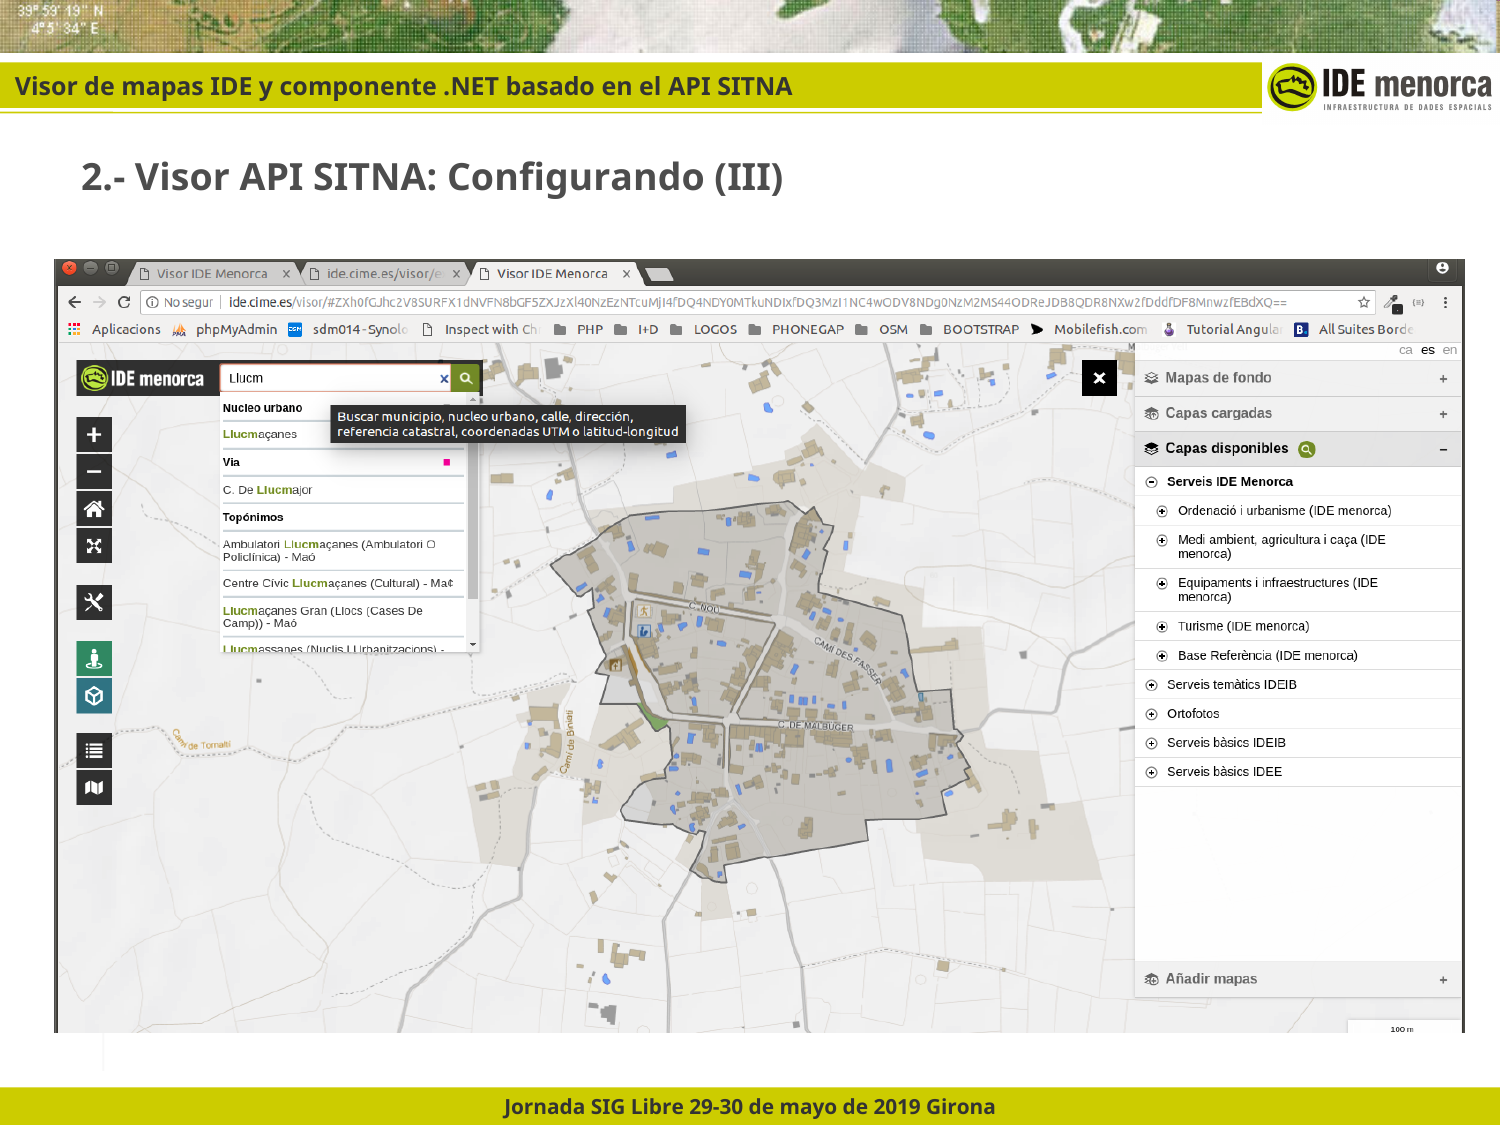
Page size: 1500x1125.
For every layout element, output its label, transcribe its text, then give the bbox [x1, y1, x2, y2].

picture [54, 247, 1465, 1071]
text_box 2.- Visor API SITNA: Configurando (III) [66, 145, 1420, 206]
text_box Jornada SIG Libre 29-30 de mayo de 2019 Girona [0, 1087, 1500, 1125]
text_box Visor de mapas IDE y componente .NET basado en el API SITNA [0, 62, 1262, 108]
picture [0, 0, 1500, 126]
